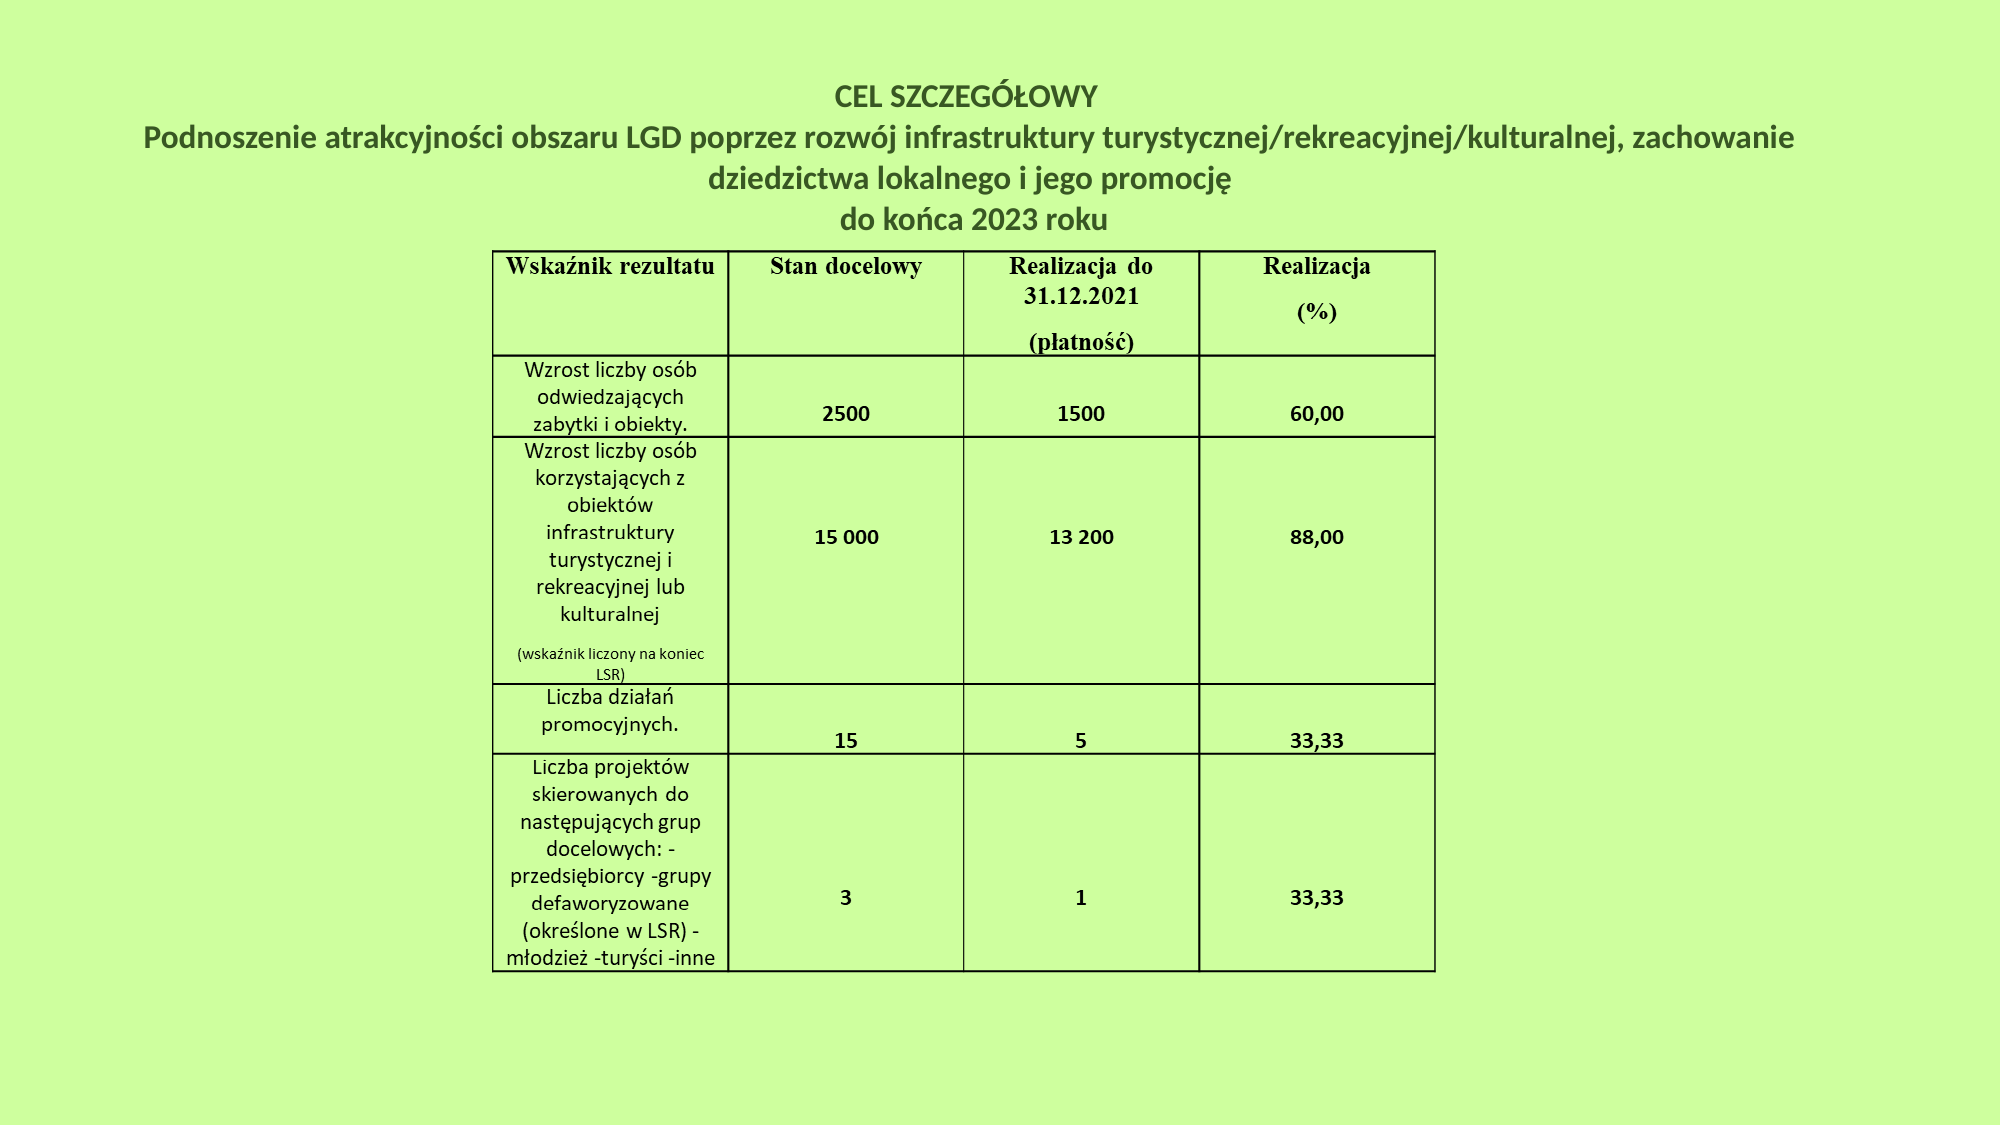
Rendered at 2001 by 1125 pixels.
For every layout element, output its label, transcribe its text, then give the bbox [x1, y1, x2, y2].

title CEL SZCZEGÓŁOWY Podnoszenie atrakcyjności obszaru LGD poprzez rozwój infrastruktury turystycznej/rekreacyjnej/kulturalnej, zachowanie dziedzictwa lokalnego i jego promocję do końca 2023 roku [125, 66, 1816, 244]
picture [492, 243, 1436, 983]
